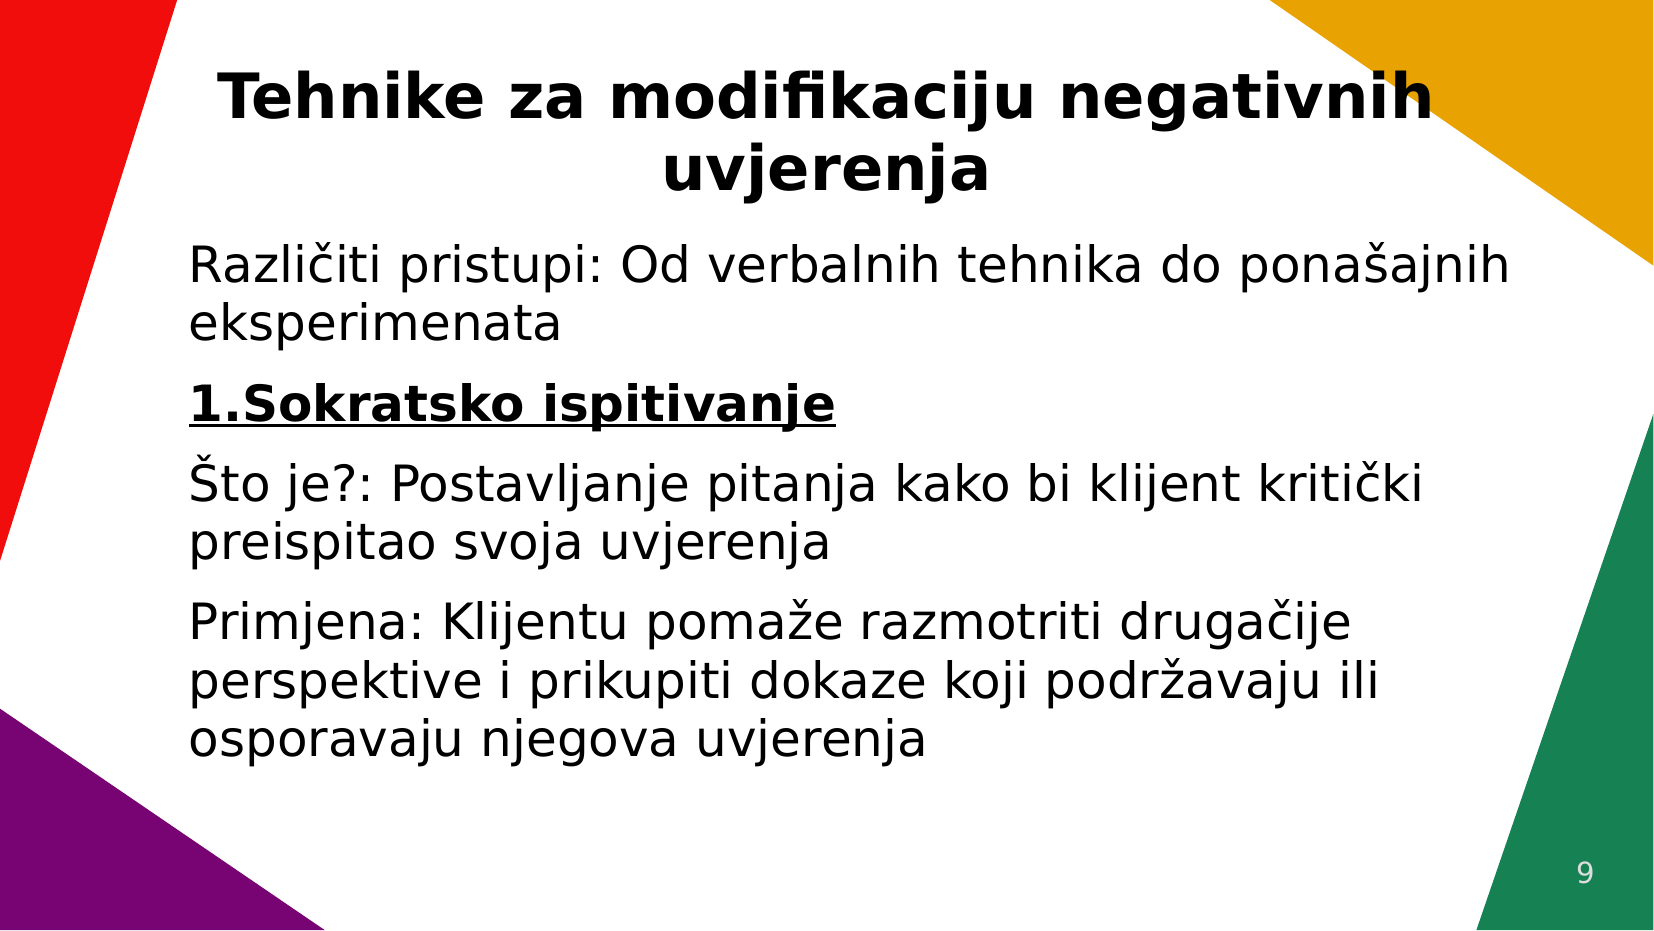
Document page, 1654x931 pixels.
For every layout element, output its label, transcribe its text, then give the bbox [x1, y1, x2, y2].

list Različiti pristupi: Od verbalnih tehnika do ponašajnih eksperimenata 1.Sokratsko ispitivanje Što je?: Postavljanje pitanja kako bi klijent kritički preispitao svoja uvjerenja Primjena: Klijentu pomaže razmotriti drugačije perspektive i prikupiti dokaze koji podržavaju ili osporavaju njegova uvjerenja [118, 236, 1536, 827]
title Tehnike za modifikaciju negativnih uvjerenja [118, 59, 1536, 207]
